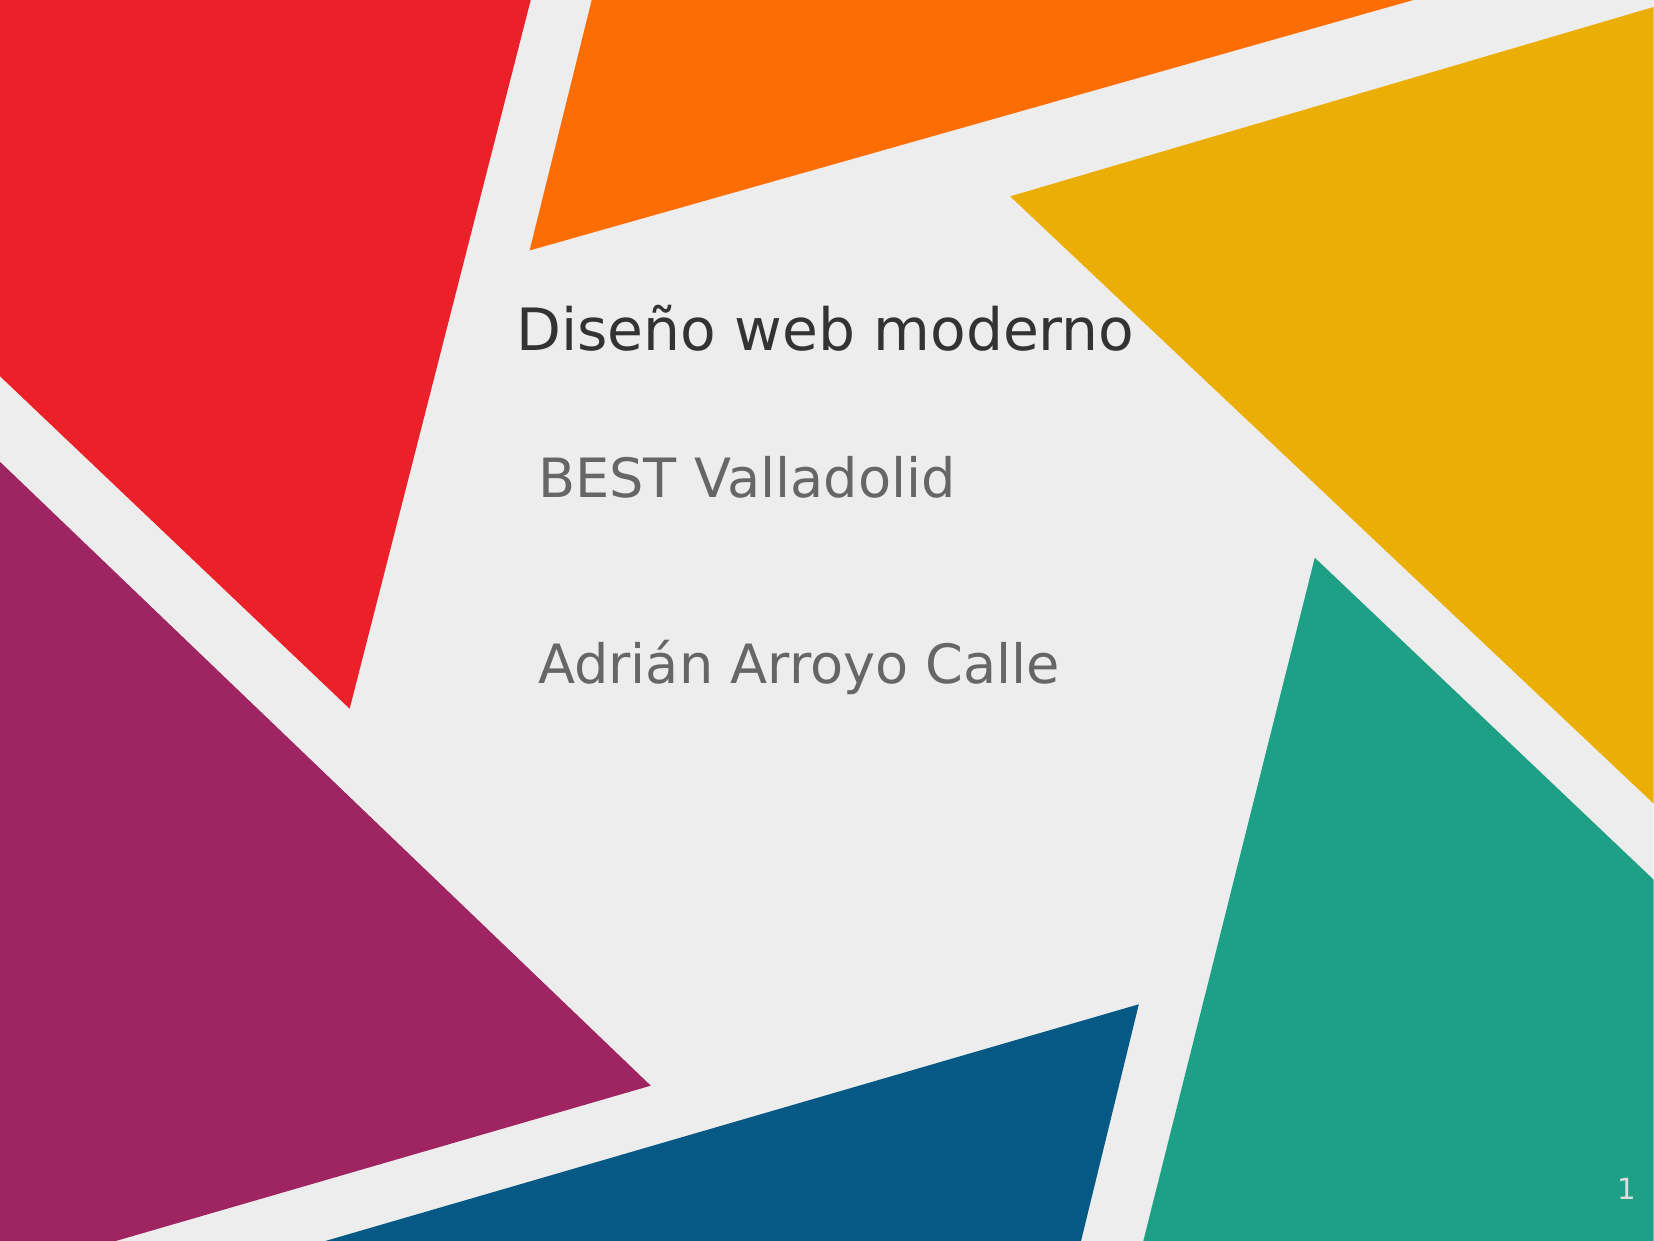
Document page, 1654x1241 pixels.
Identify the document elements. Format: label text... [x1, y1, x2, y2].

title Diseño web moderno [467, 226, 1185, 434]
list BEST Valladolid Adrián Arroyo Calle [467, 447, 1191, 1005]
